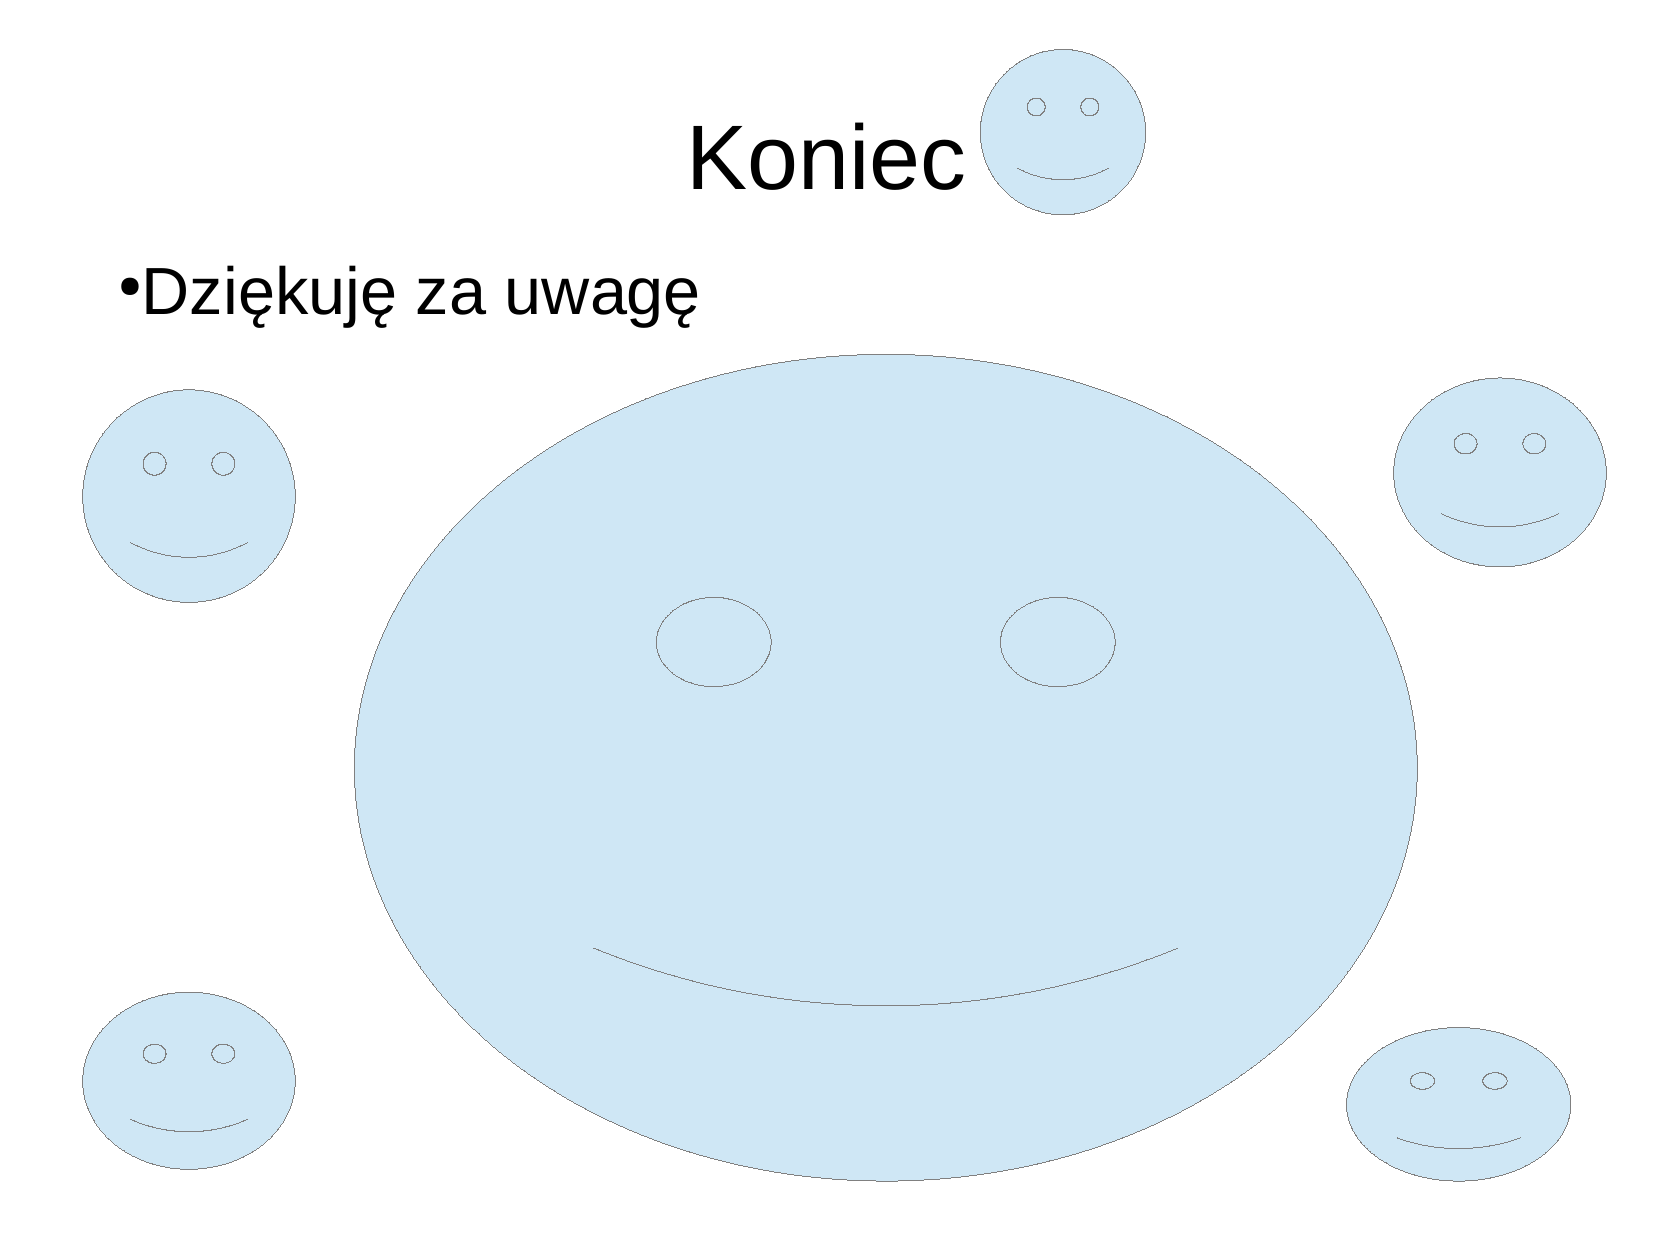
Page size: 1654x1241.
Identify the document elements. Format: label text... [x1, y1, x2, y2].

text_box [354, 354, 1418, 1182]
text_box [1346, 1027, 1571, 1182]
text_box [82, 992, 296, 1170]
list Dziękuję za uwagę [118, 248, 1607, 1067]
text_box [980, 49, 1146, 215]
text_box [1393, 377, 1607, 567]
title Koniec [82, 49, 1571, 257]
text_box [82, 389, 296, 603]
